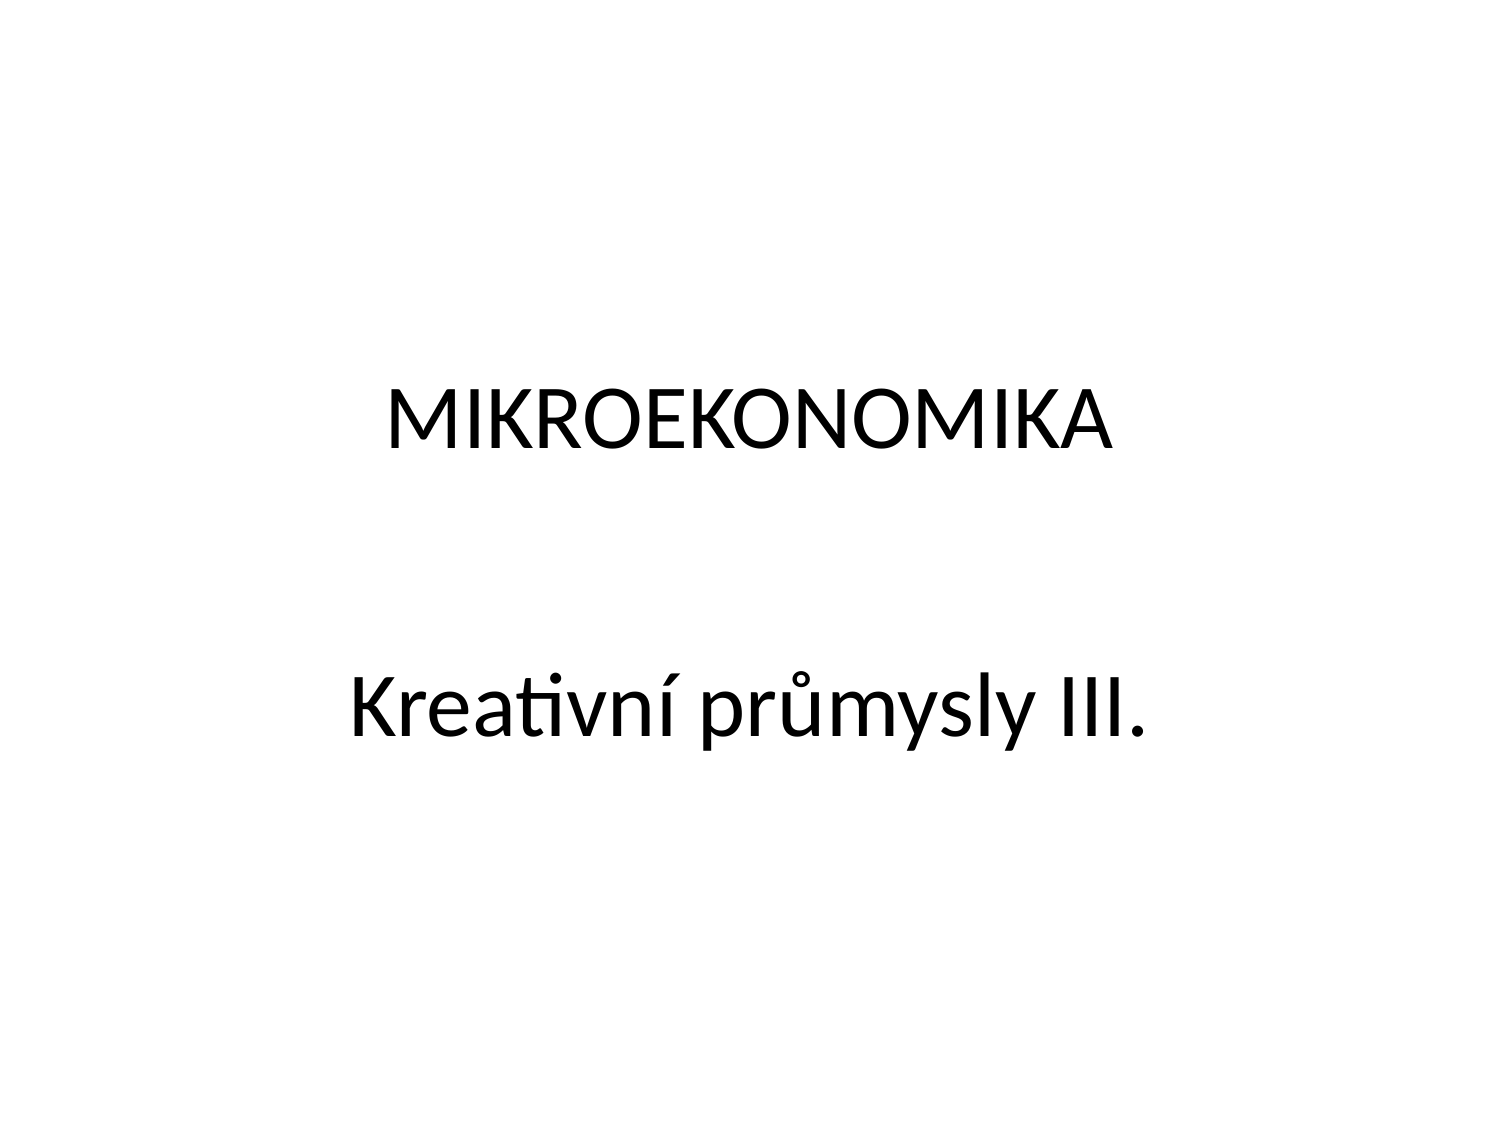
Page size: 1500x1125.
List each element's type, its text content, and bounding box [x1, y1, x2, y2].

subtitle Kreativní průmysly III. [225, 637, 1275, 925]
title MIKROEKONOMIKA [112, 349, 1388, 591]
